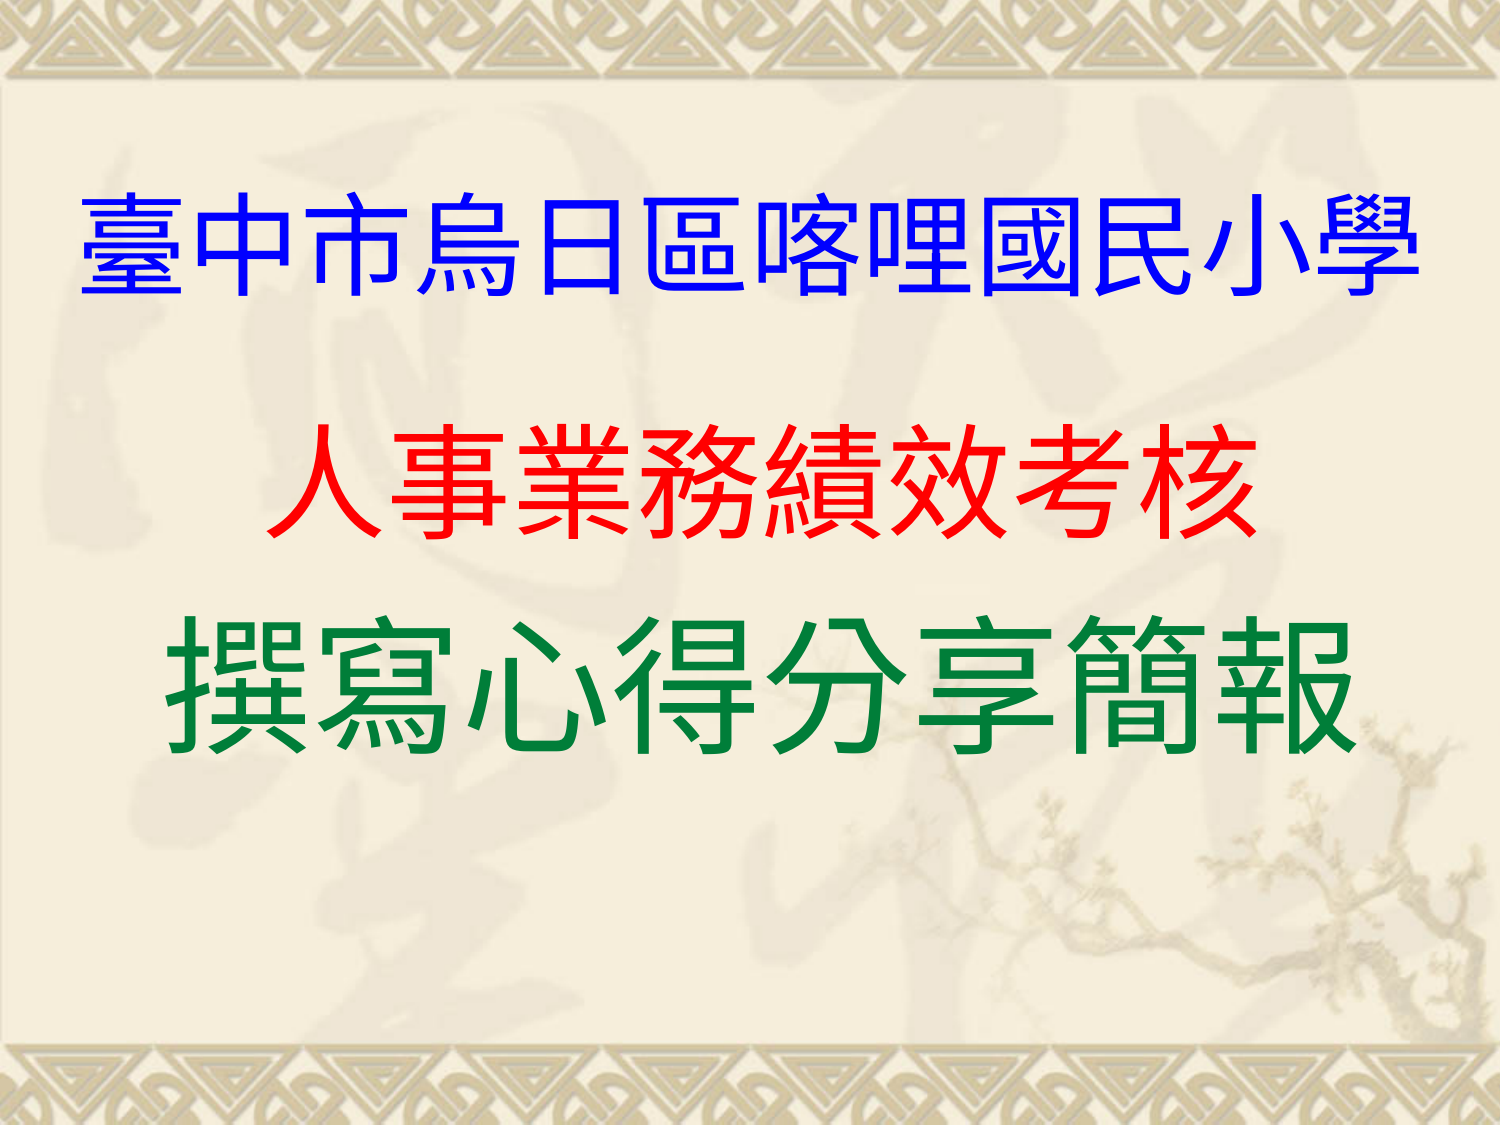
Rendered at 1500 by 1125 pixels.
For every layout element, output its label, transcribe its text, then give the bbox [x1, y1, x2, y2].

subtitle 人事業務績效考核 撰寫心得分享簡報 [76, 397, 1447, 957]
title 臺中市烏日區喀哩國民小學 [41, 148, 1459, 337]
picture [0, 0, 1500, 1125]
